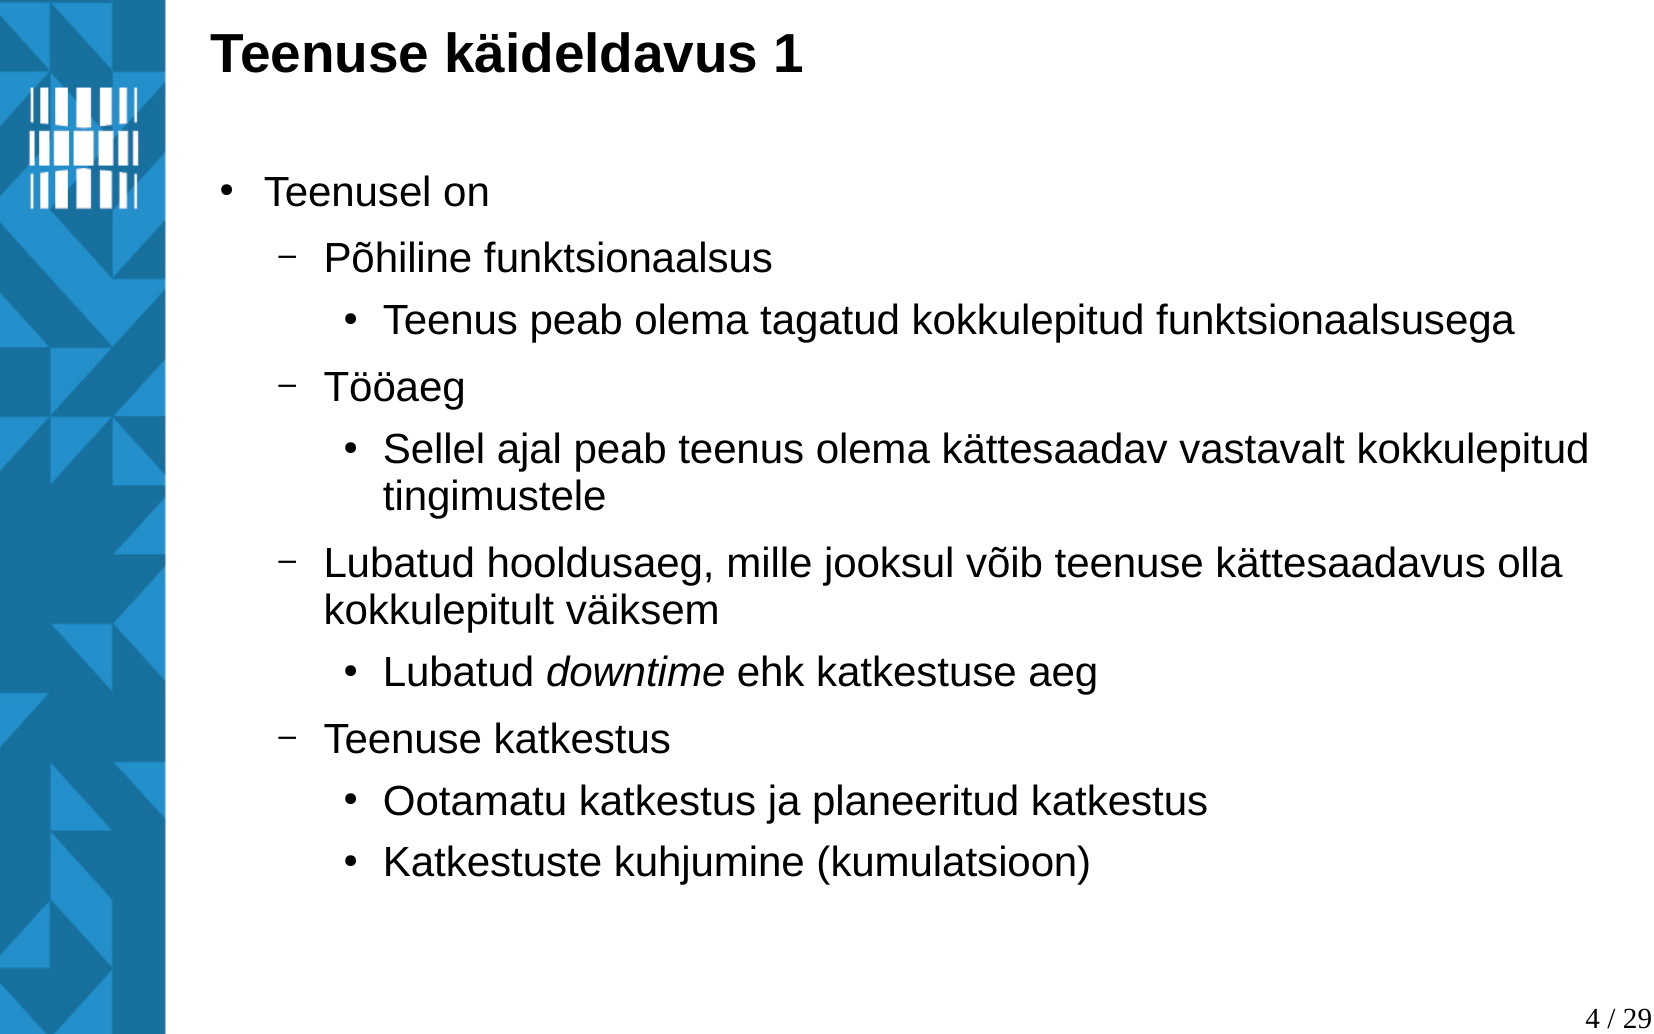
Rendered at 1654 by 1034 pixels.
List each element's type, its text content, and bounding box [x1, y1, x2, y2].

title Teenuse käideldavus 1 [210, 11, 1512, 95]
list Teenusel on Põhiline funktsionaalsus Teenus peab olema tagatud kokkulepitud funktsionaalsusega Tööaeg Sellel ajal peab teenus olema kättesaadav vastavalt kokkulepitud tingimustele Lubatud hooldusaeg, mille jooksul võib teenuse kättesaadavus olla kokkulepitult väiksem Lubatud downtime ehk katkestuse aeg Teenuse katkestus Ootamatu katkestus ja planeeritud katkestus Katkestuste kuhjumine (kumulatsioon) [204, 168, 1595, 886]
